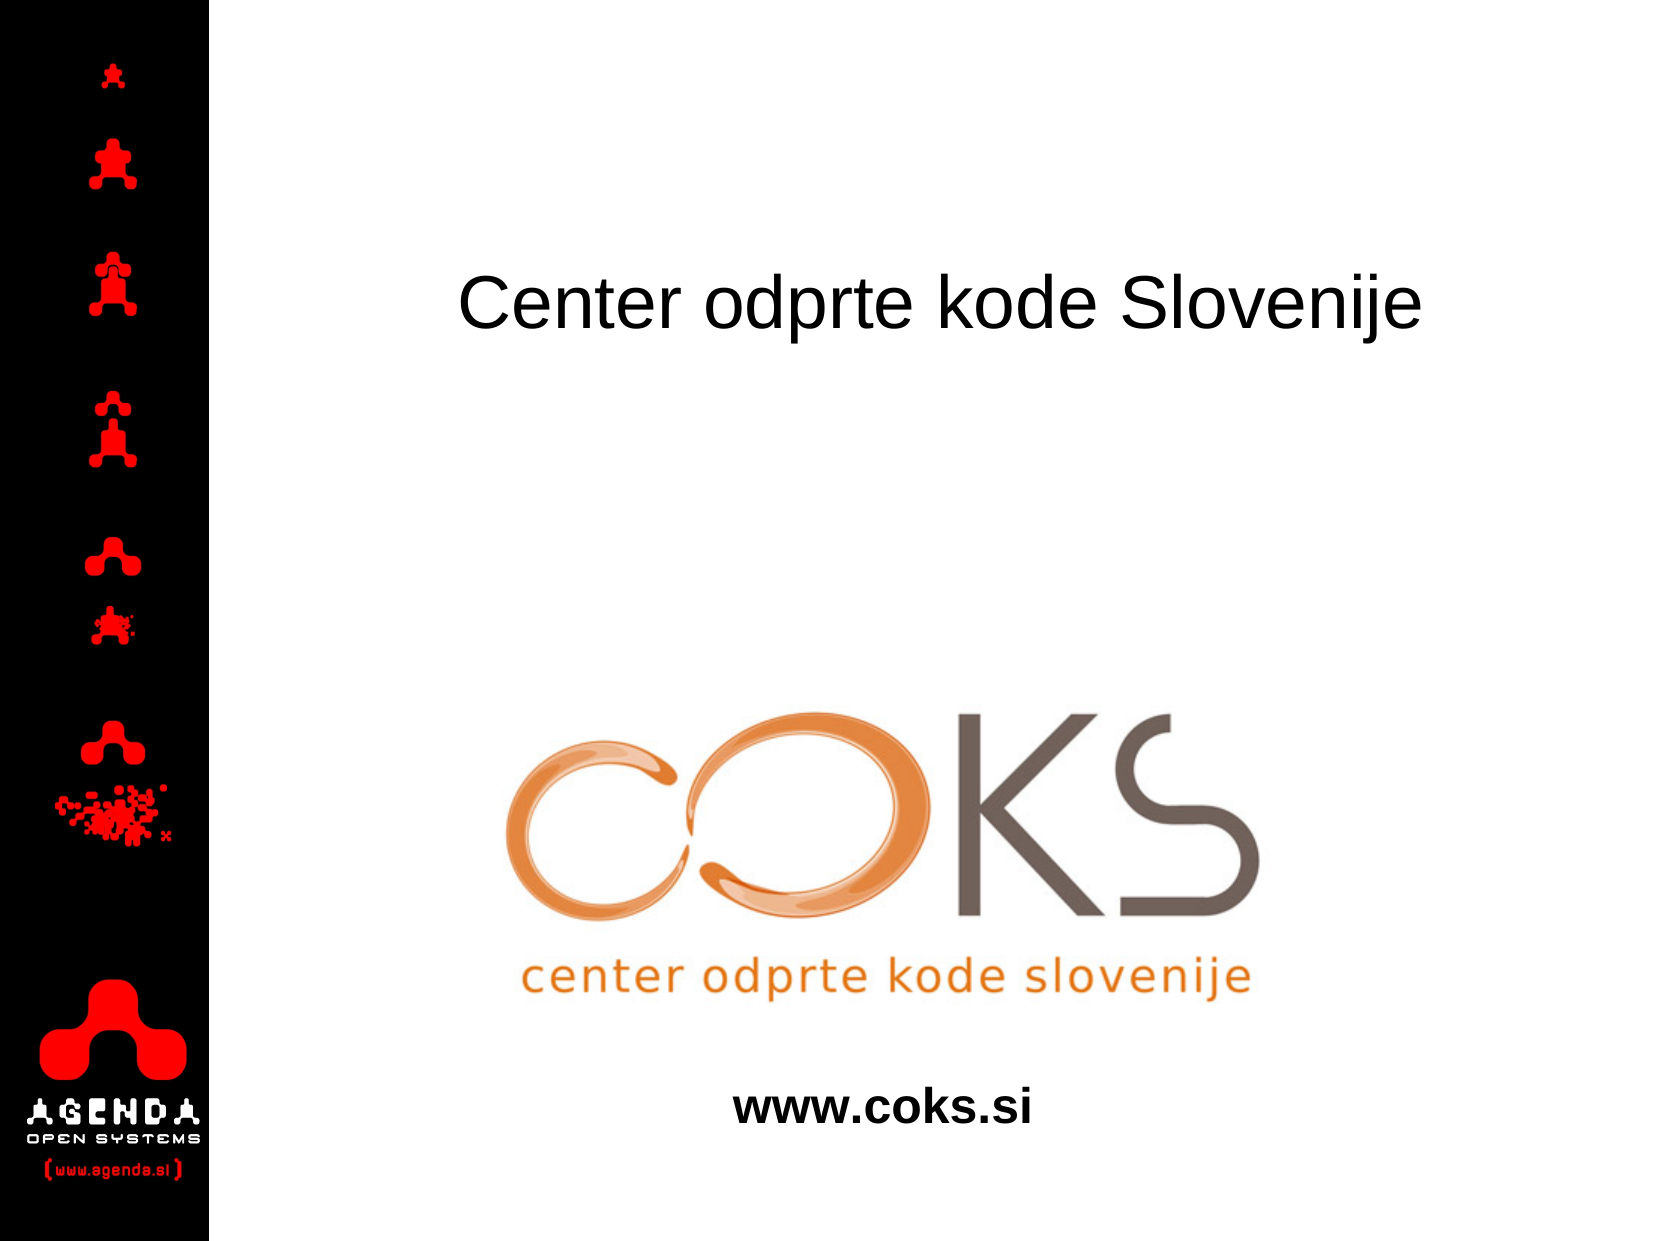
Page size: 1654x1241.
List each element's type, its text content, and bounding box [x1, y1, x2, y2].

picture [0, 0, 209, 1241]
title Center odprte kode Slovenije [276, 156, 1536, 364]
picture [442, 584, 1329, 1093]
text_box www.coks.si [732, 1078, 1081, 1135]
